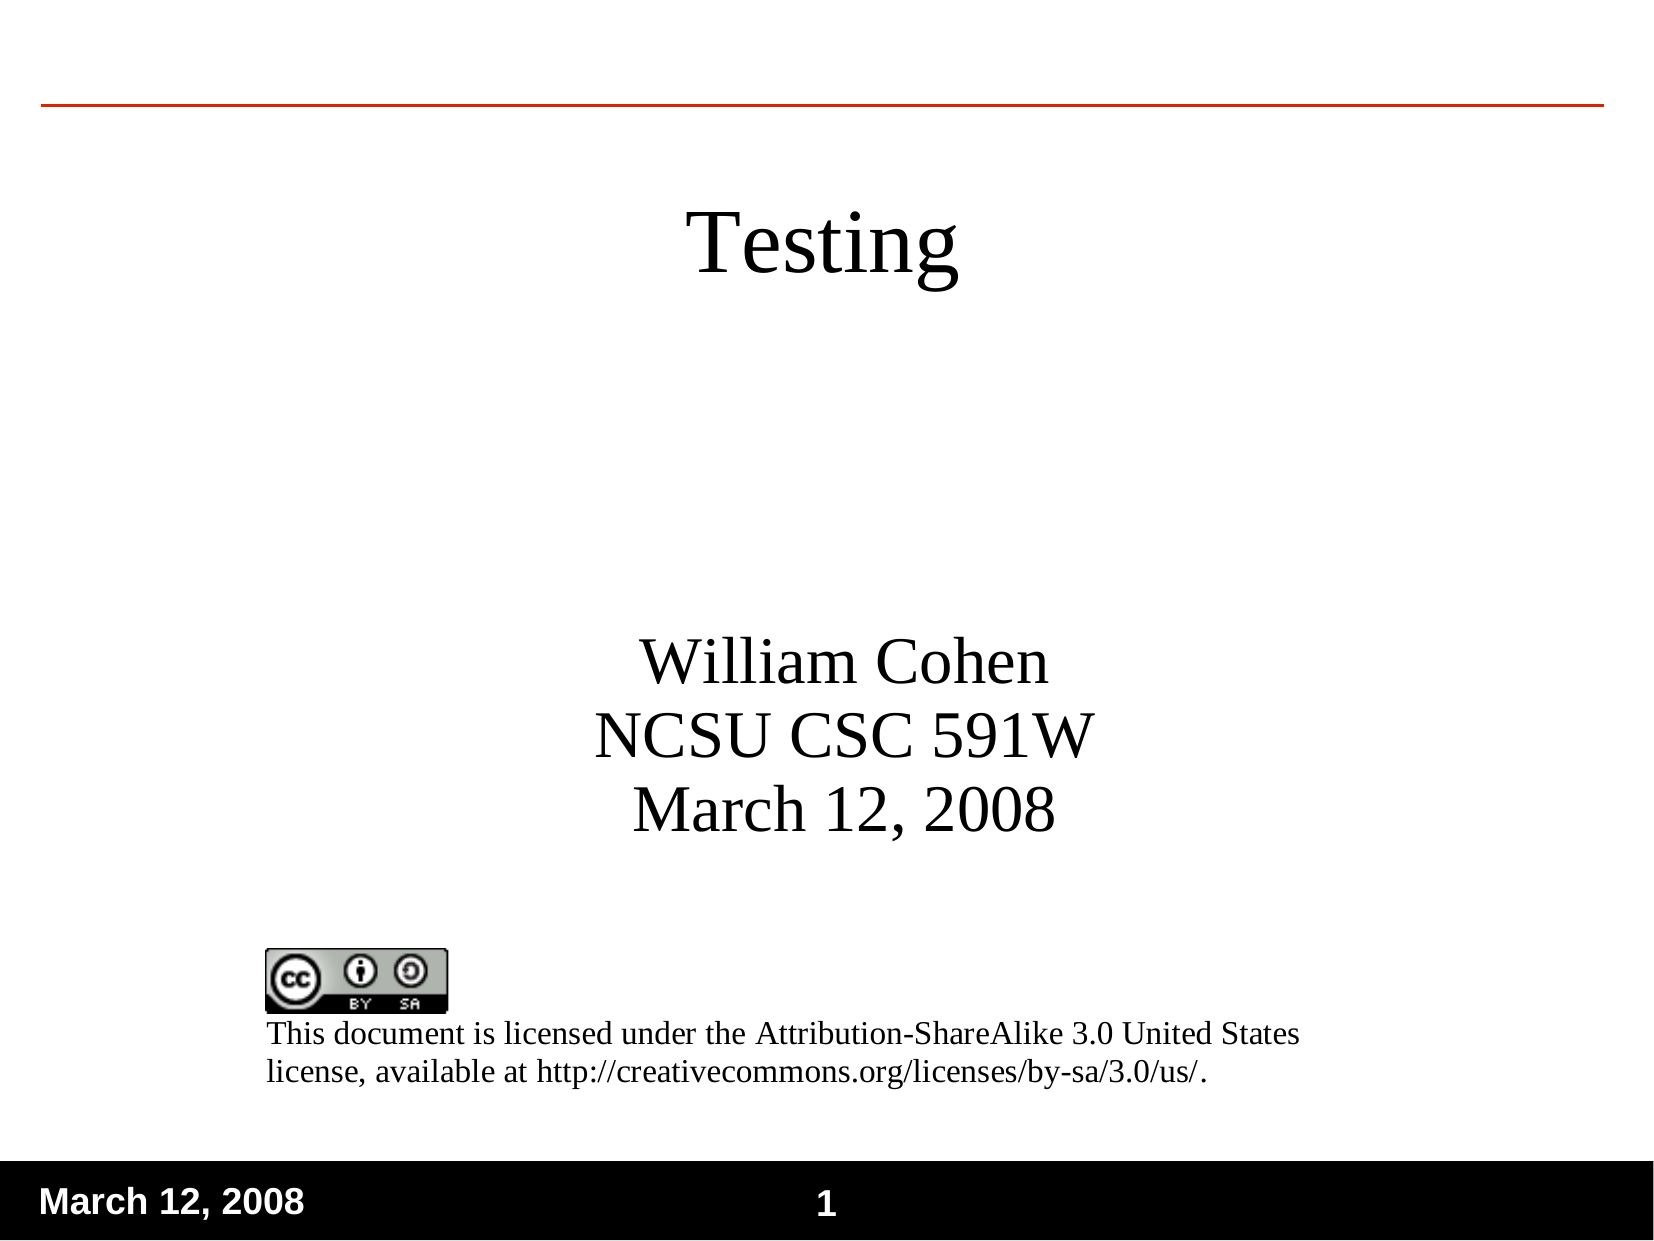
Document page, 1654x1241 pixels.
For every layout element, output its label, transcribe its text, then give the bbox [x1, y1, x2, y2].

title Testing [117, 137, 1530, 346]
chart [265, 948, 1354, 1127]
subtitle William Cohen NCSU CSC 591W March 12, 2008 [121, 344, 1534, 1127]
